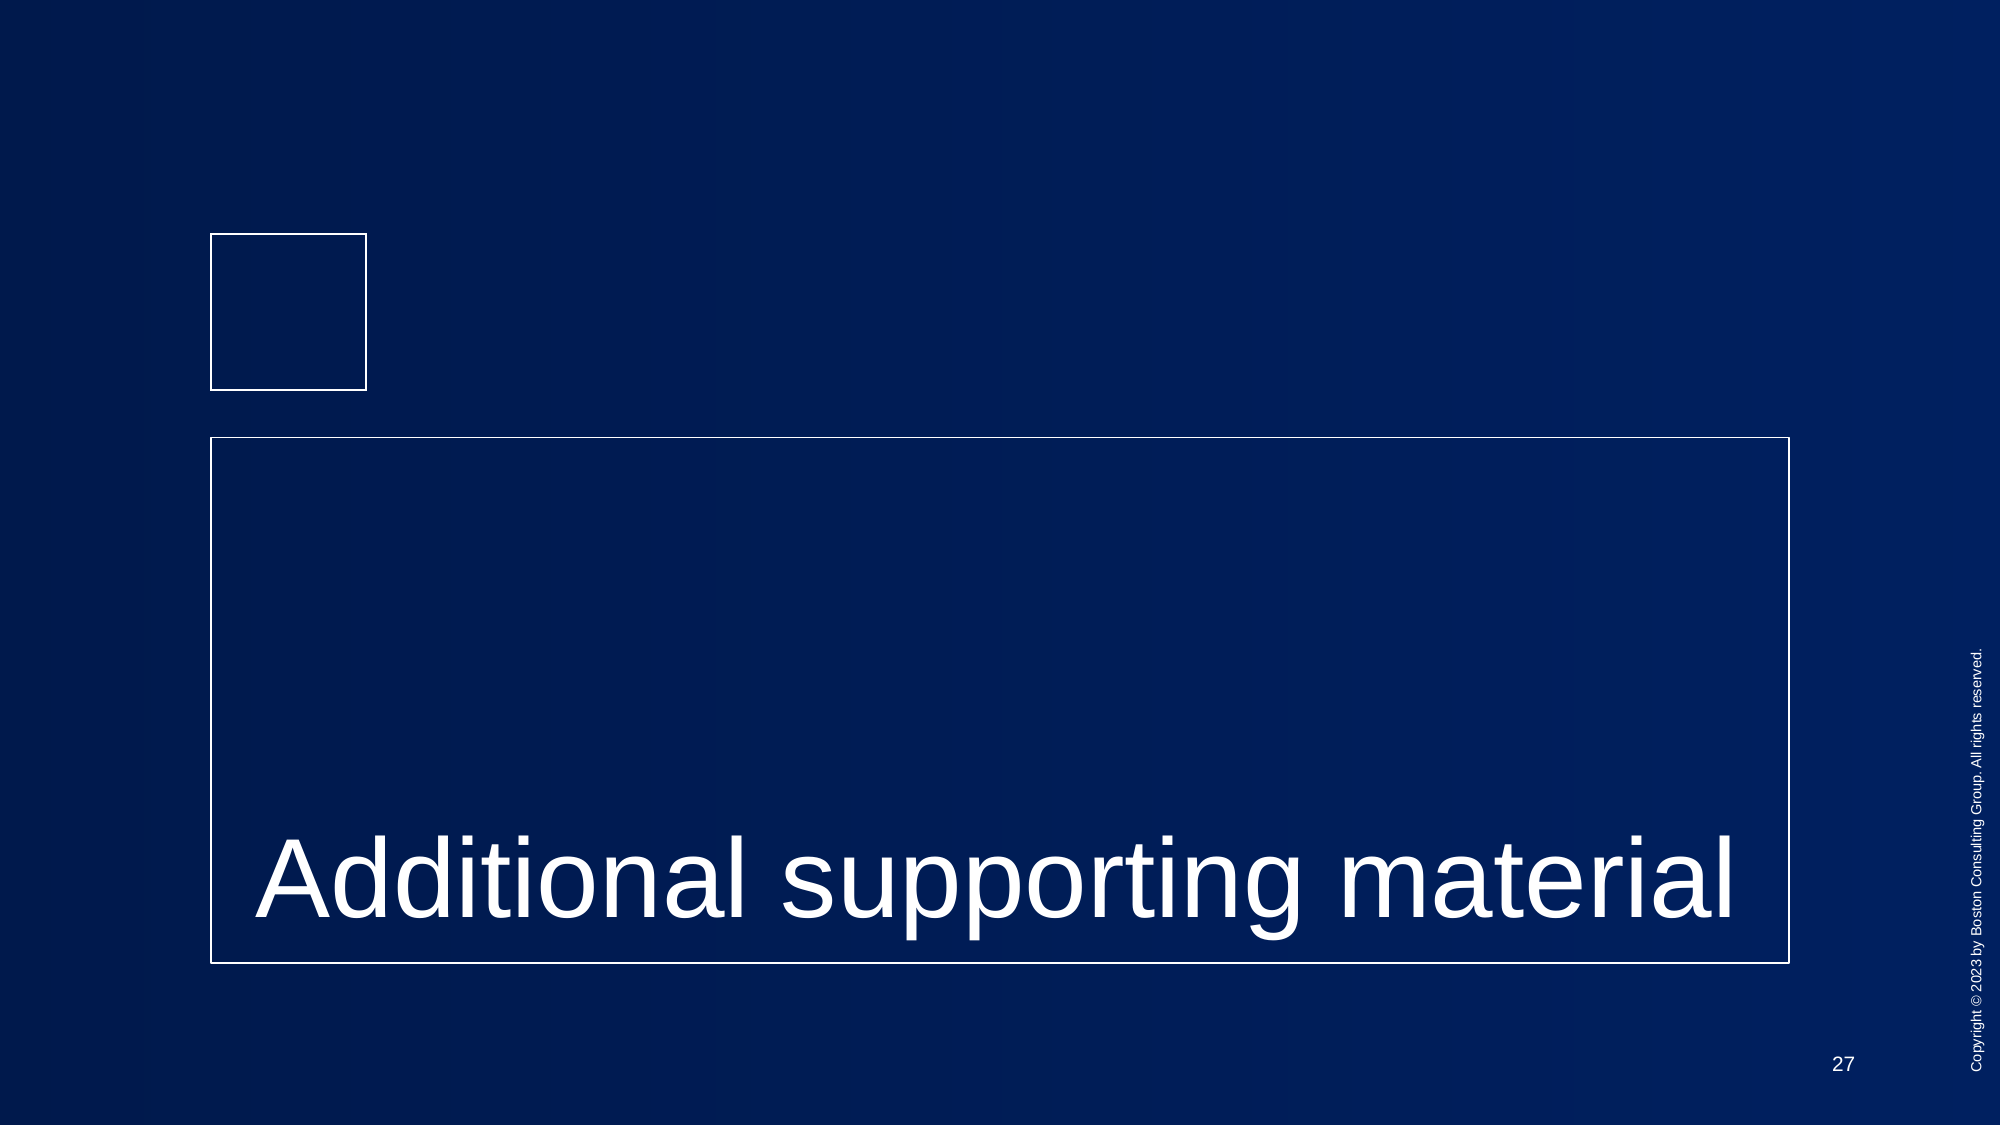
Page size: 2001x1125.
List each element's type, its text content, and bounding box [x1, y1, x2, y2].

title Additional supporting material [210, 437, 1789, 963]
